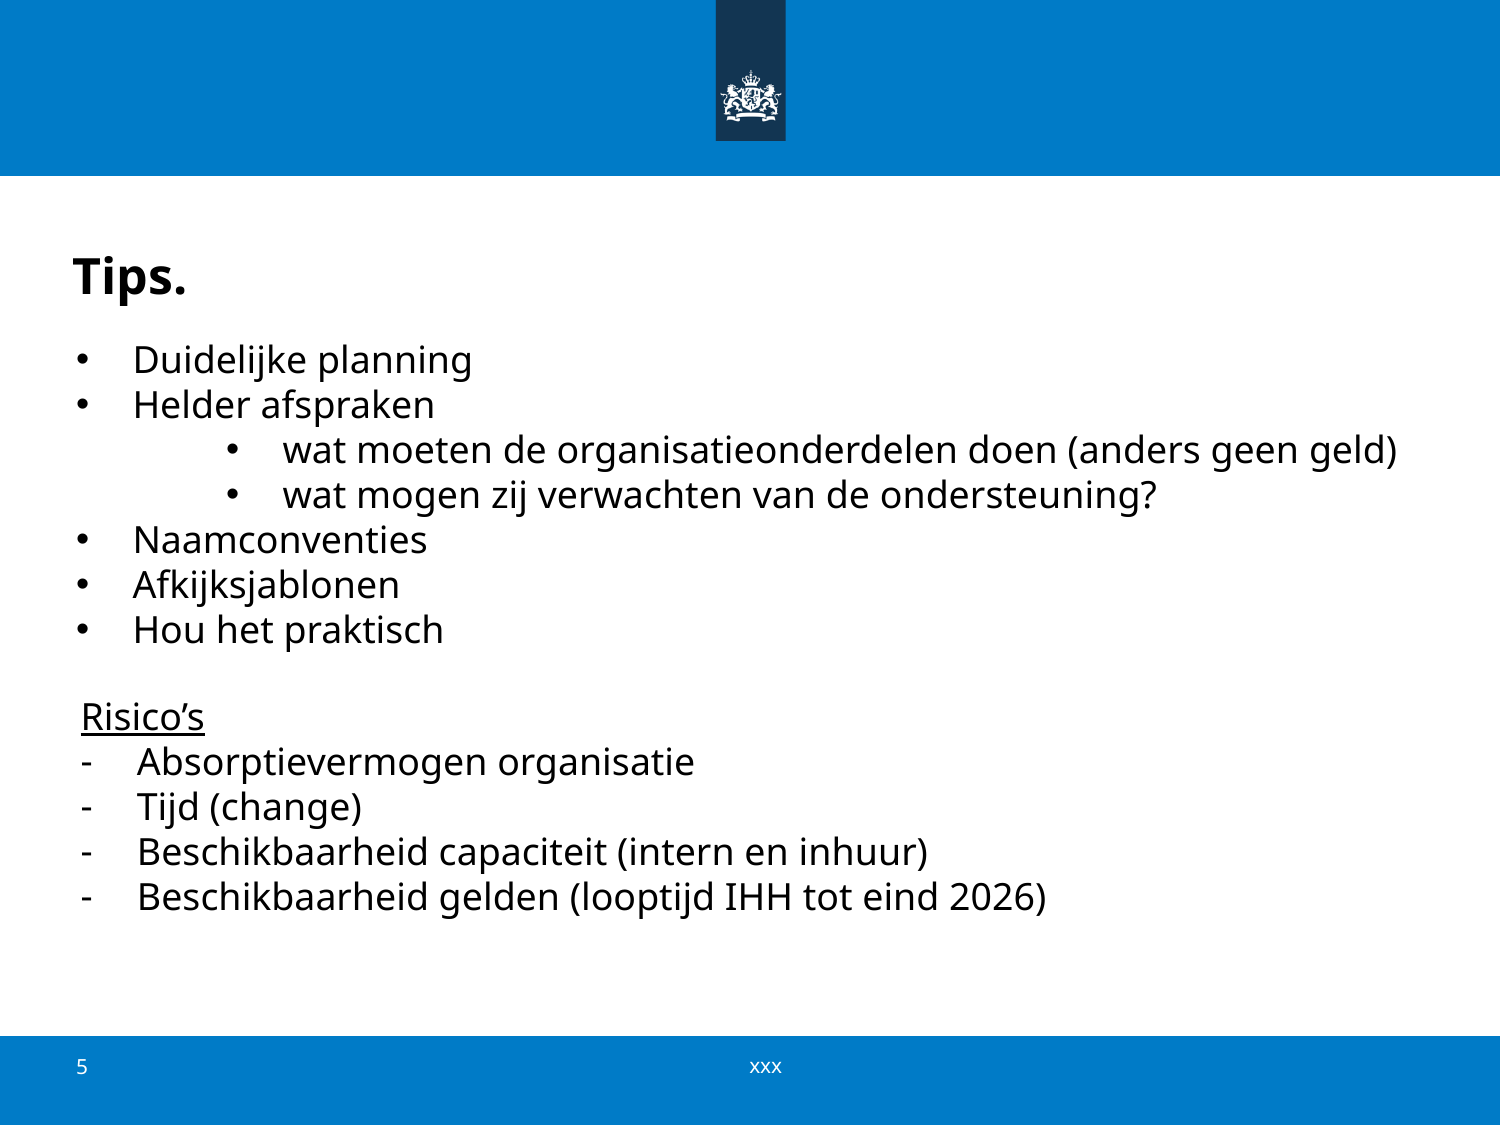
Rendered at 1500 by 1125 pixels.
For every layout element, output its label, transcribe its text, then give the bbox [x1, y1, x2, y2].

title Tips. [57, 207, 1408, 397]
text_box 5 [61, 1046, 179, 1106]
text_box Duidelijke planning Helder afspraken wat moeten de organisatieonderdelen doen (anders geen geld) wat mogen zij verwachten van de ondersteuning? Naamconventies Afkijksjablonen Hou het praktisch [61, 328, 1433, 662]
text_box Risico’s Absorptievermogen organisatie Tijd (change) Beschikbaarheid capaciteit (intern en inhuur) Beschikbaarheid gelden (looptijd IHH tot eind 2026) [66, 685, 1400, 926]
